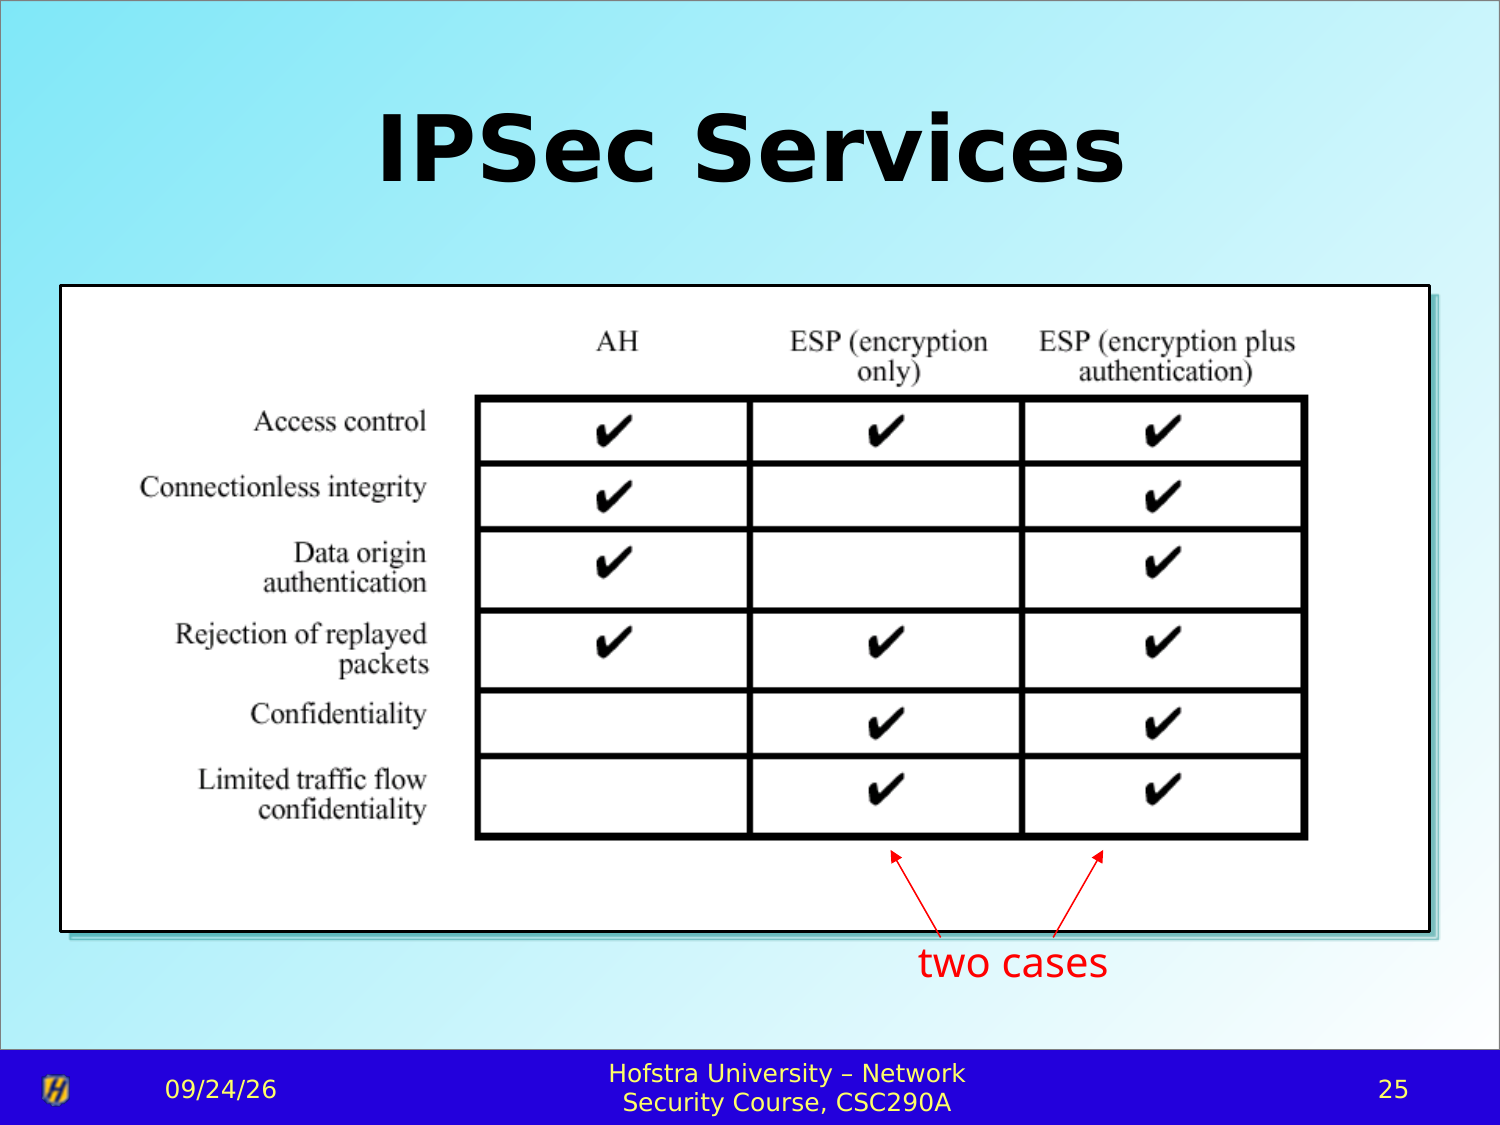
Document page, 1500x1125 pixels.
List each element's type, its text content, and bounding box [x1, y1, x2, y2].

picture [37, 1072, 76, 1110]
text_box two cases [903, 924, 1124, 998]
title IPSec Services [112, 85, 1391, 212]
picture [62, 287, 1429, 930]
